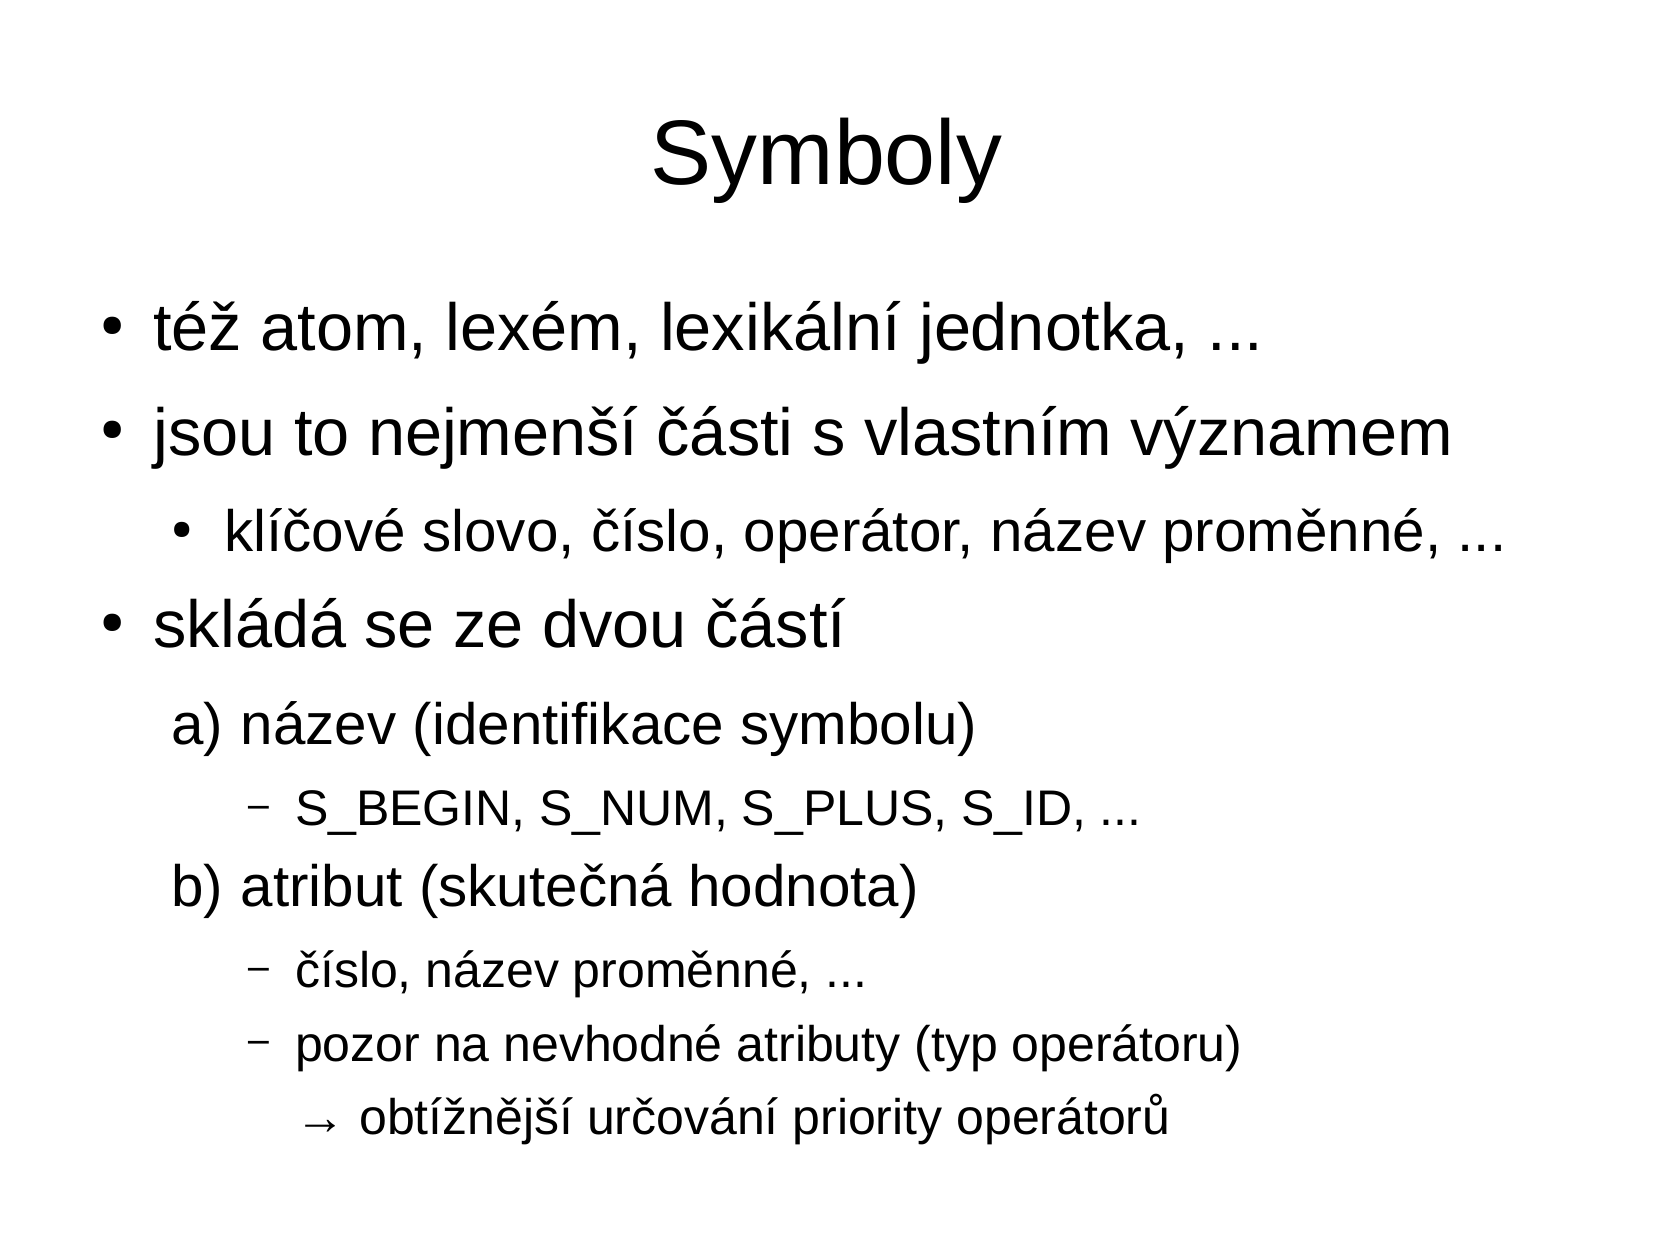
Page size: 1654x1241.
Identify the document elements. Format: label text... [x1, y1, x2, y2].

title Symboly [82, 56, 1571, 250]
list též atom, lexém, lexikální jednotka, ... jsou to nejmenší části s vlastním významem klíčové slovo, číslo, operátor, název proměnné, ... skládá se ze dvou částí název (identifikace symbolu) S_BEGIN, S_NUM, S_PLUS, S_ID, ... atribut (skutečná hodnota) číslo, název proměnné, ... pozor na nevhodné atributy (typ operátoru) → obtížnější určování priority operátorů [82, 290, 1571, 1146]
